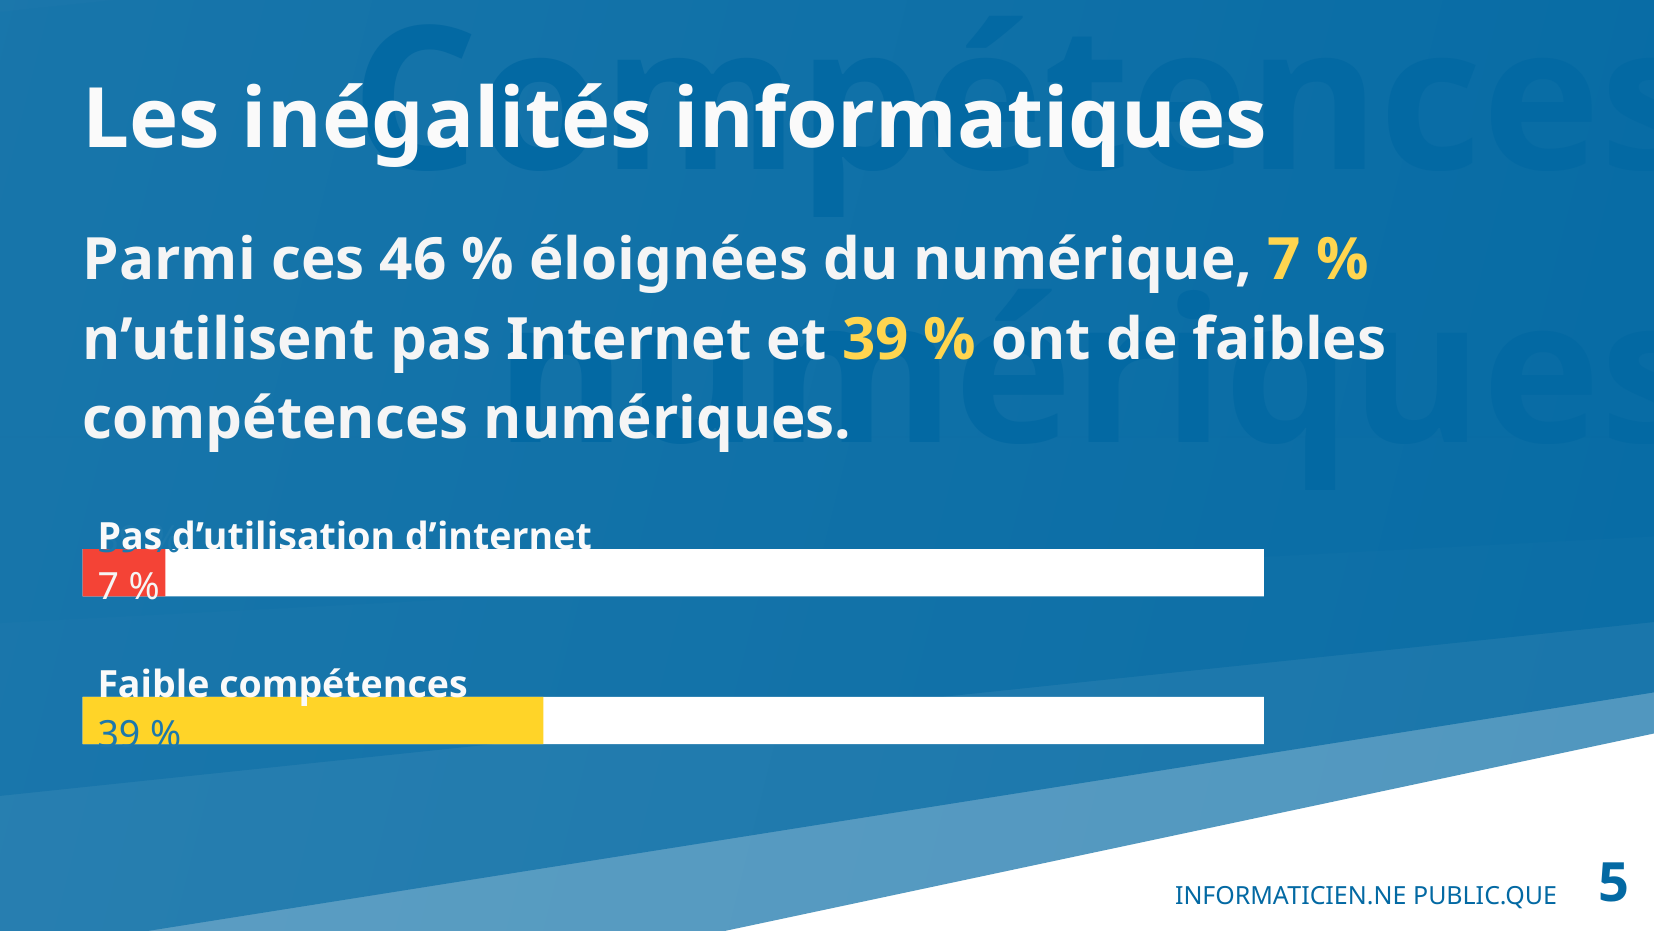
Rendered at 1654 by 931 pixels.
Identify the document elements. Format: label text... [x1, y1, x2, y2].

text_box 7 % [82, 562, 225, 609]
text_box [225, 549, 1264, 597]
text_box Faible compétences [82, 649, 532, 709]
text_box Parmi ces 46 % éloignées du numérique, 7 % n’utilisent pas Internet et 39 % ont de faibles compétences numériques. [82, 230, 1571, 443]
text_box Pas d’utilisation d’internet [82, 501, 733, 561]
text_box 39 % [82, 709, 249, 756]
text_box [249, 696, 1264, 745]
title Compétences numériques [212, 0, 1654, 469]
title Les inégalités informatiques [82, 37, 1571, 193]
